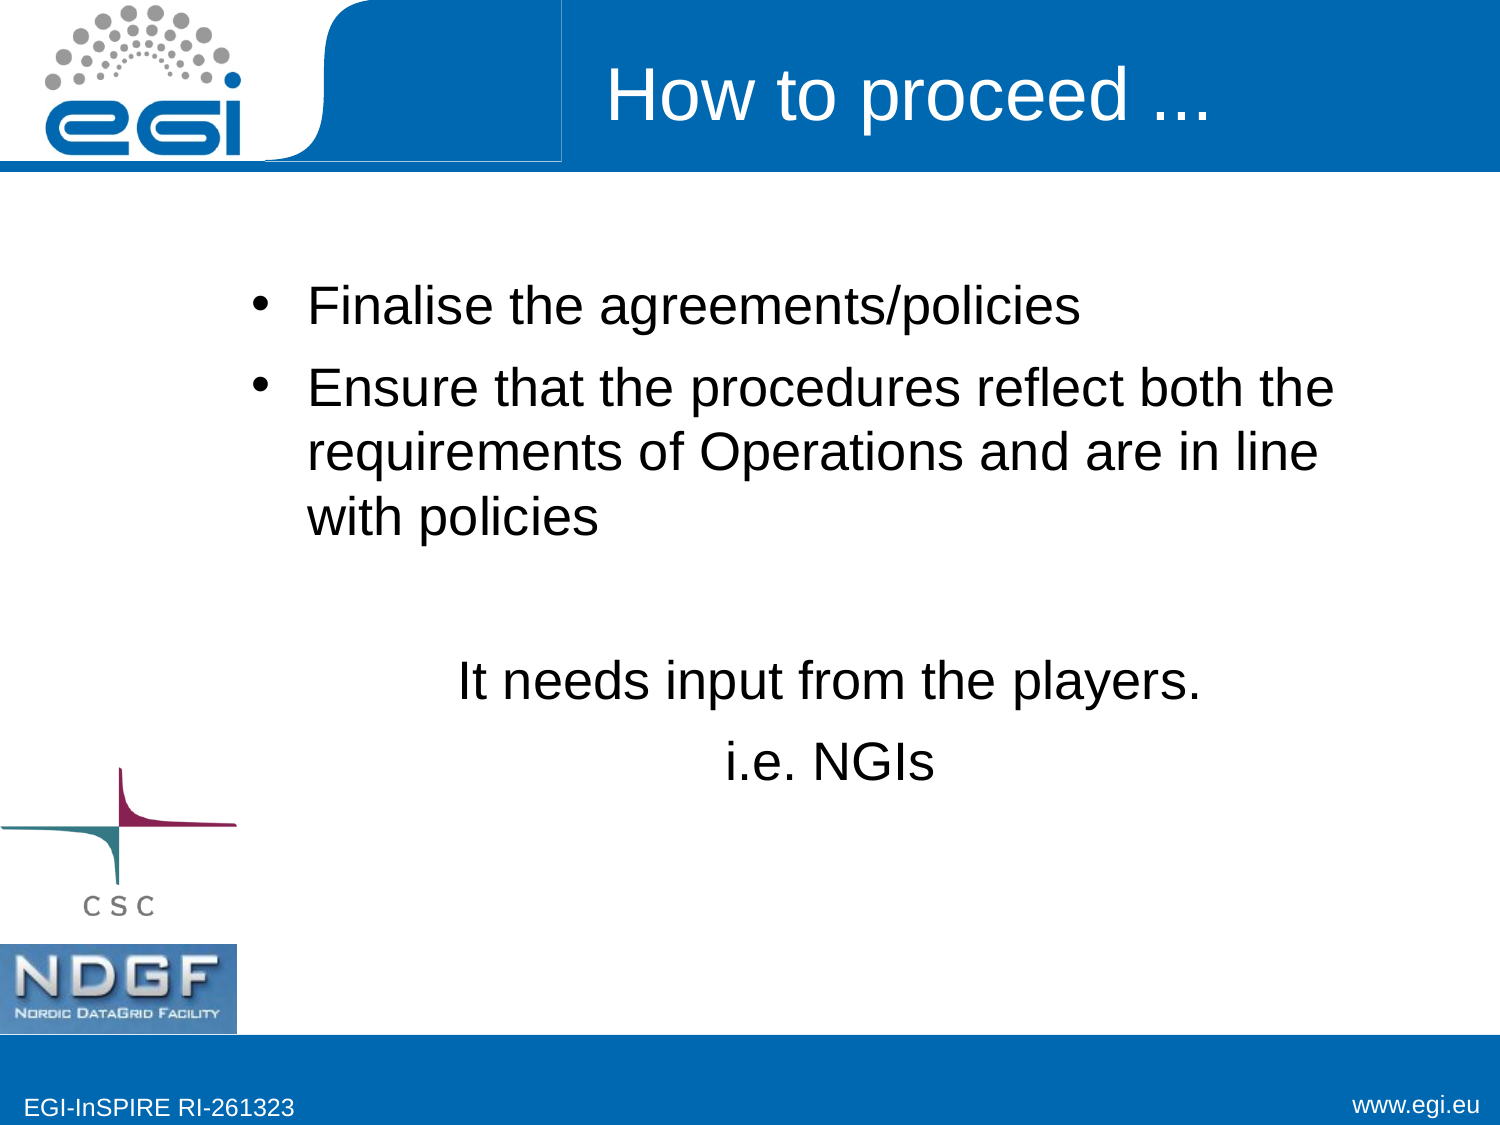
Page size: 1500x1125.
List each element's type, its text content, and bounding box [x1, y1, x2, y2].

title How to proceed ... [348, 0, 1471, 208]
picture [0, 944, 237, 1034]
list Finalise the agreements/policies Ensure that the procedures reflect both the requirements of Operations and are in line with policies It needs input from the players. i.e. NGIs [236, 262, 1426, 1006]
picture [0, 767, 236, 916]
picture [0, 0, 265, 161]
